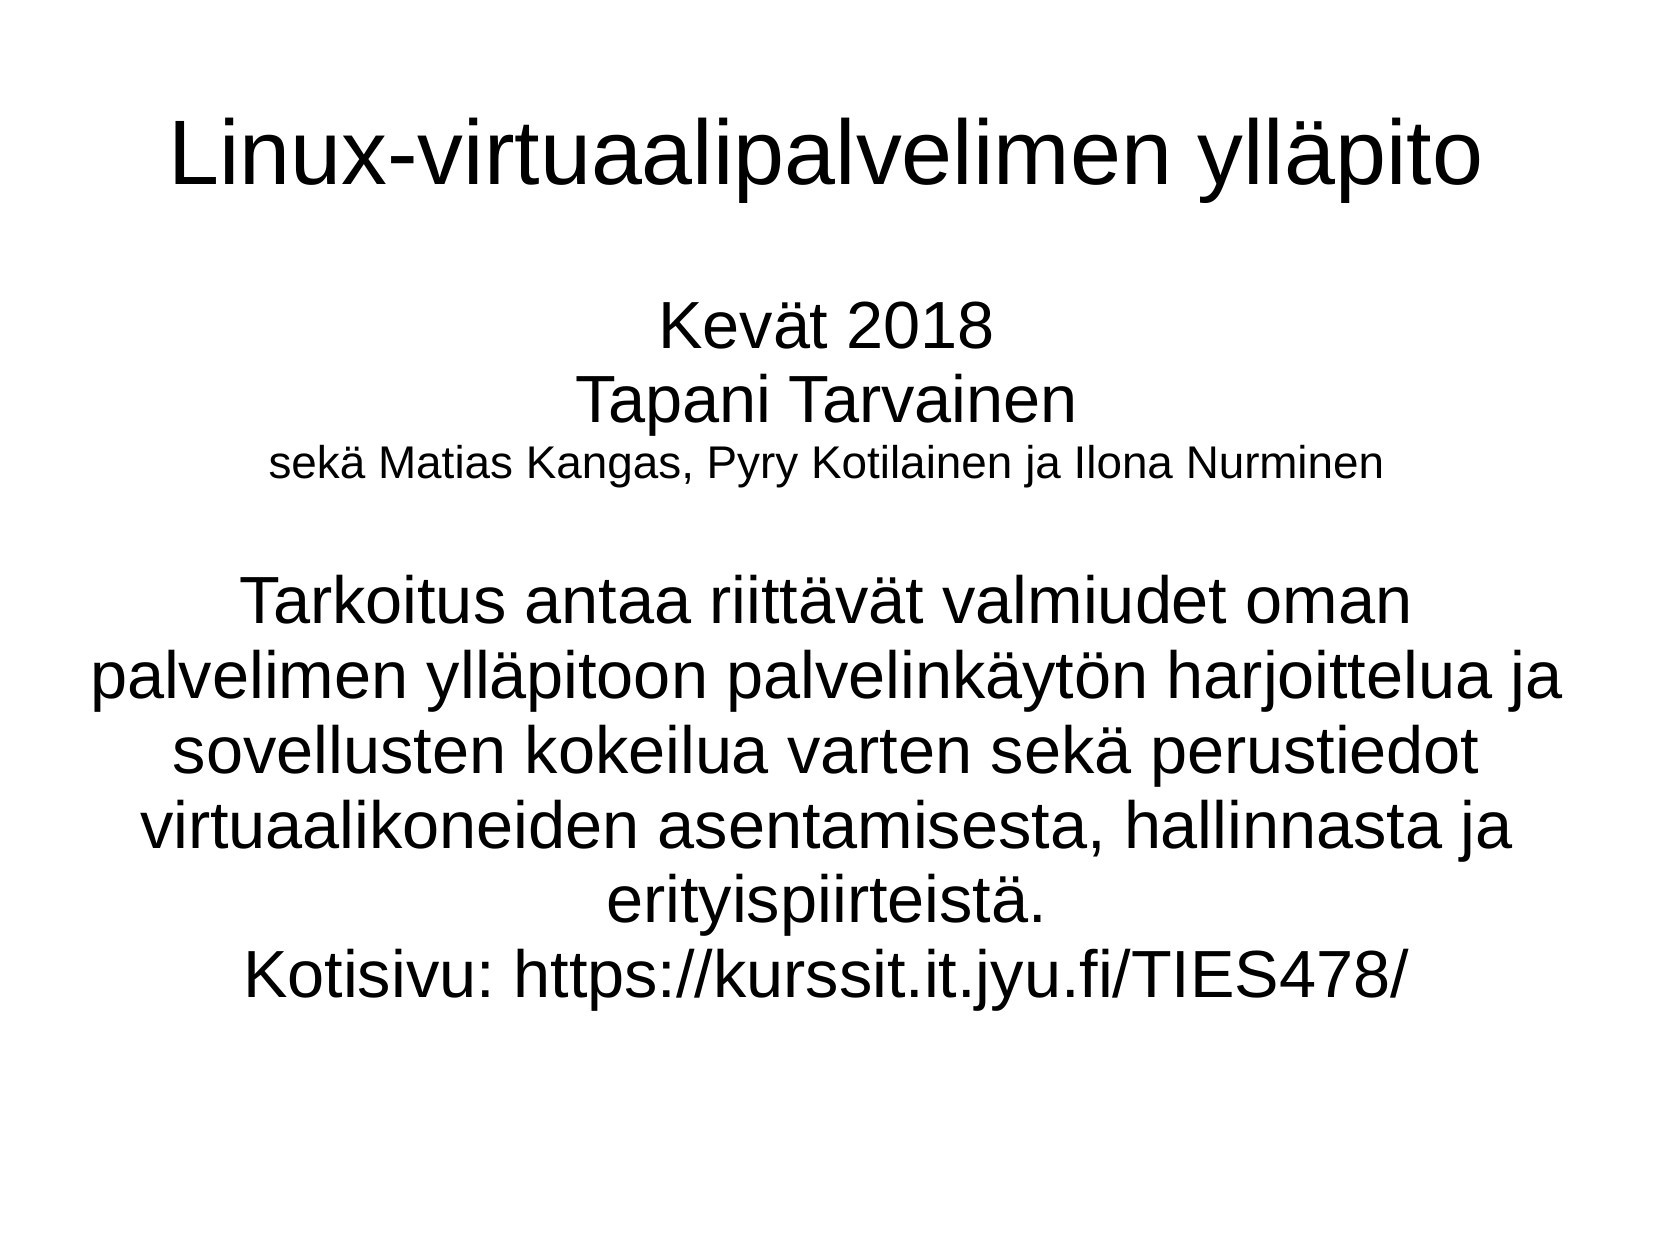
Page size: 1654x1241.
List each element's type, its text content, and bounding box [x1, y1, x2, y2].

subtitle Kevät 2018 Tapani Tarvainen sekä Matias Kangas, Pyry Kotilainen ja Ilona Nurminen Tarkoitus antaa riittävät valmiudet oman palvelimen ylläpitoon palvelinkäytön harjoittelua ja sovellusten kokeilua varten sekä perustiedot virtuaalikoneiden asentamisesta, hallinnasta ja erityispiirteistä. Kotisivu: https://kurssit.it.jyu.fi/TIES478/ [82, 287, 1571, 1012]
title Linux-virtuaalipalvelimen ylläpito [82, 49, 1571, 257]
